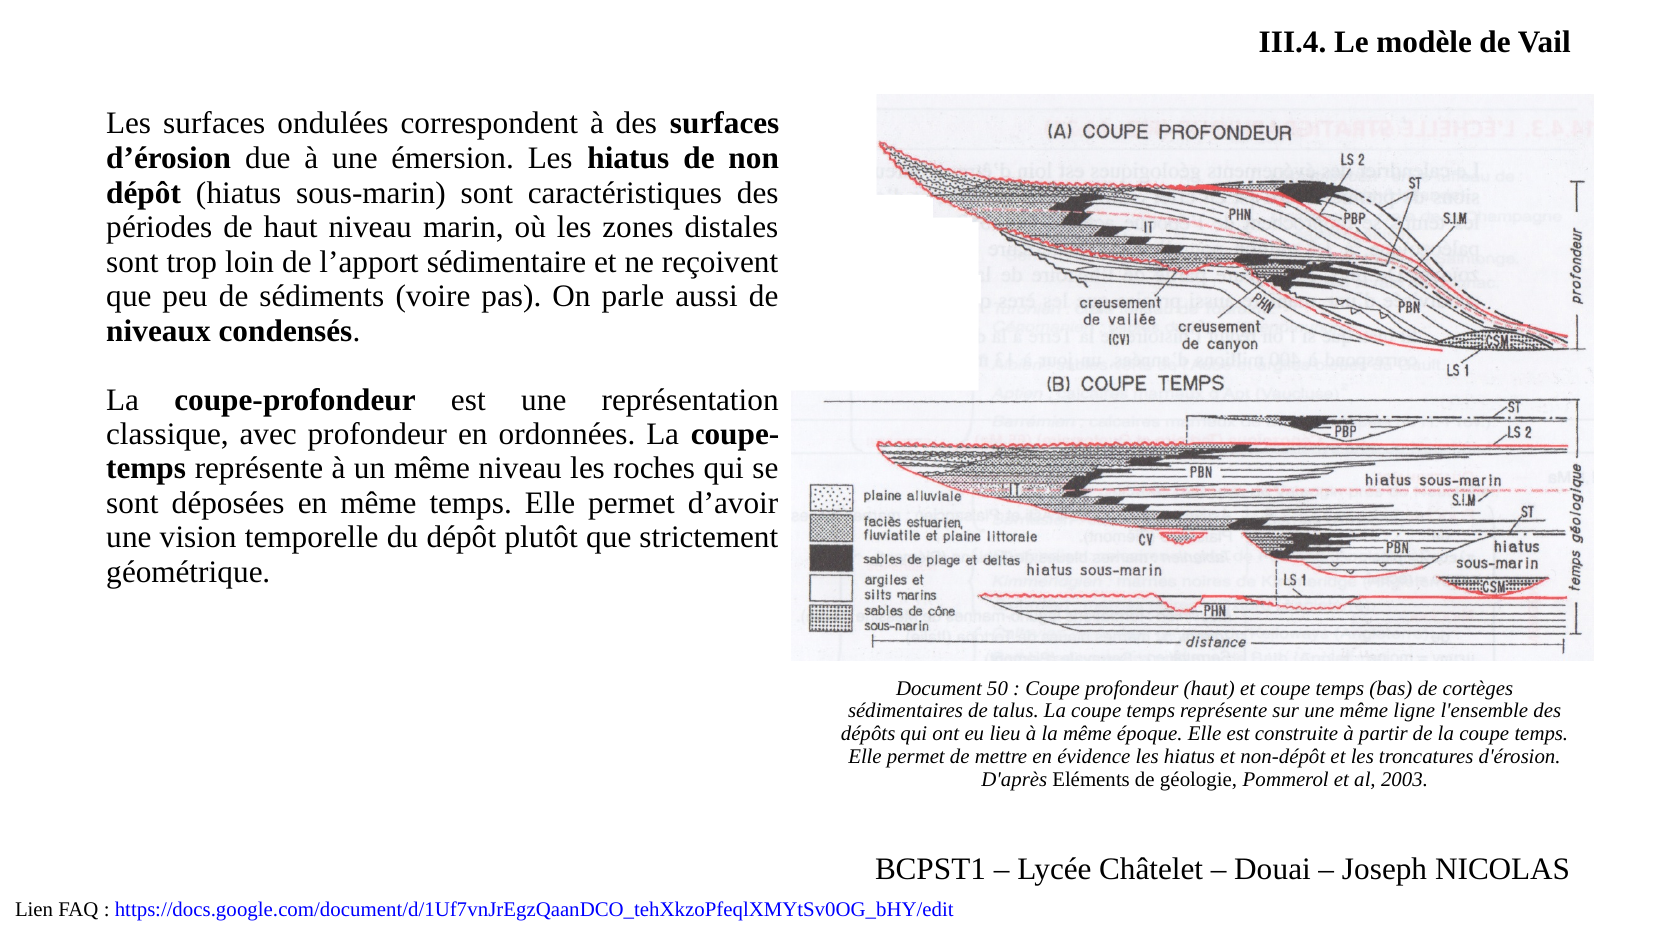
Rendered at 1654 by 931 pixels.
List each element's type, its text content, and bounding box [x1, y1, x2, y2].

text_box III.4. Le modèle de Vail [401, 5, 1572, 78]
text_box Document 50 : Coupe profondeur (haut) et coupe temps (bas) de cortèges sédimentaires de talus. La coupe temps représente sur une même ligne l'ensemble des dépôts qui ont eu lieu à la même époque. Elle est construite à partir de la coupe temps. Elle permet de mettre en évidence les hiatus et non-dépôt et les troncatures d'érosion. D'après Eléments de géologie, Pommerol et al, 2003. [838, 661, 1571, 838]
text_box BCPST1 – Lycée Châtelet – Douai – Joseph NICOLAS [637, 832, 1571, 905]
text_box Lien FAQ : https://docs.google.com/document/d/1Uf7vnJrEgzQaanDCO_tehXkzoPfeqlXMYtSv0OG_bHY/edit [0, 897, 993, 931]
picture [791, 94, 1594, 661]
text_box Les surfaces ondulées correspondent à des surfaces d’érosion due à une émersion. Les hiatus de non dépôt (hiatus sous-marin) sont caractéristiques des périodes de haut niveau marin, où les zones distales sont trop loin de l’apport sédimentaire et ne reçoivent que peu de sédiments (voire pas). On parle aussi de niveaux condensés. La coupe-profondeur est une représentation classique, avec profondeur en ordonnées. La coupe-temps représente à un même niveau les roches qui se sont déposées en même temps. Elle permet d’avoir une vision temporelle du dépôt plutôt que strictement géométrique. [106, 106, 780, 693]
